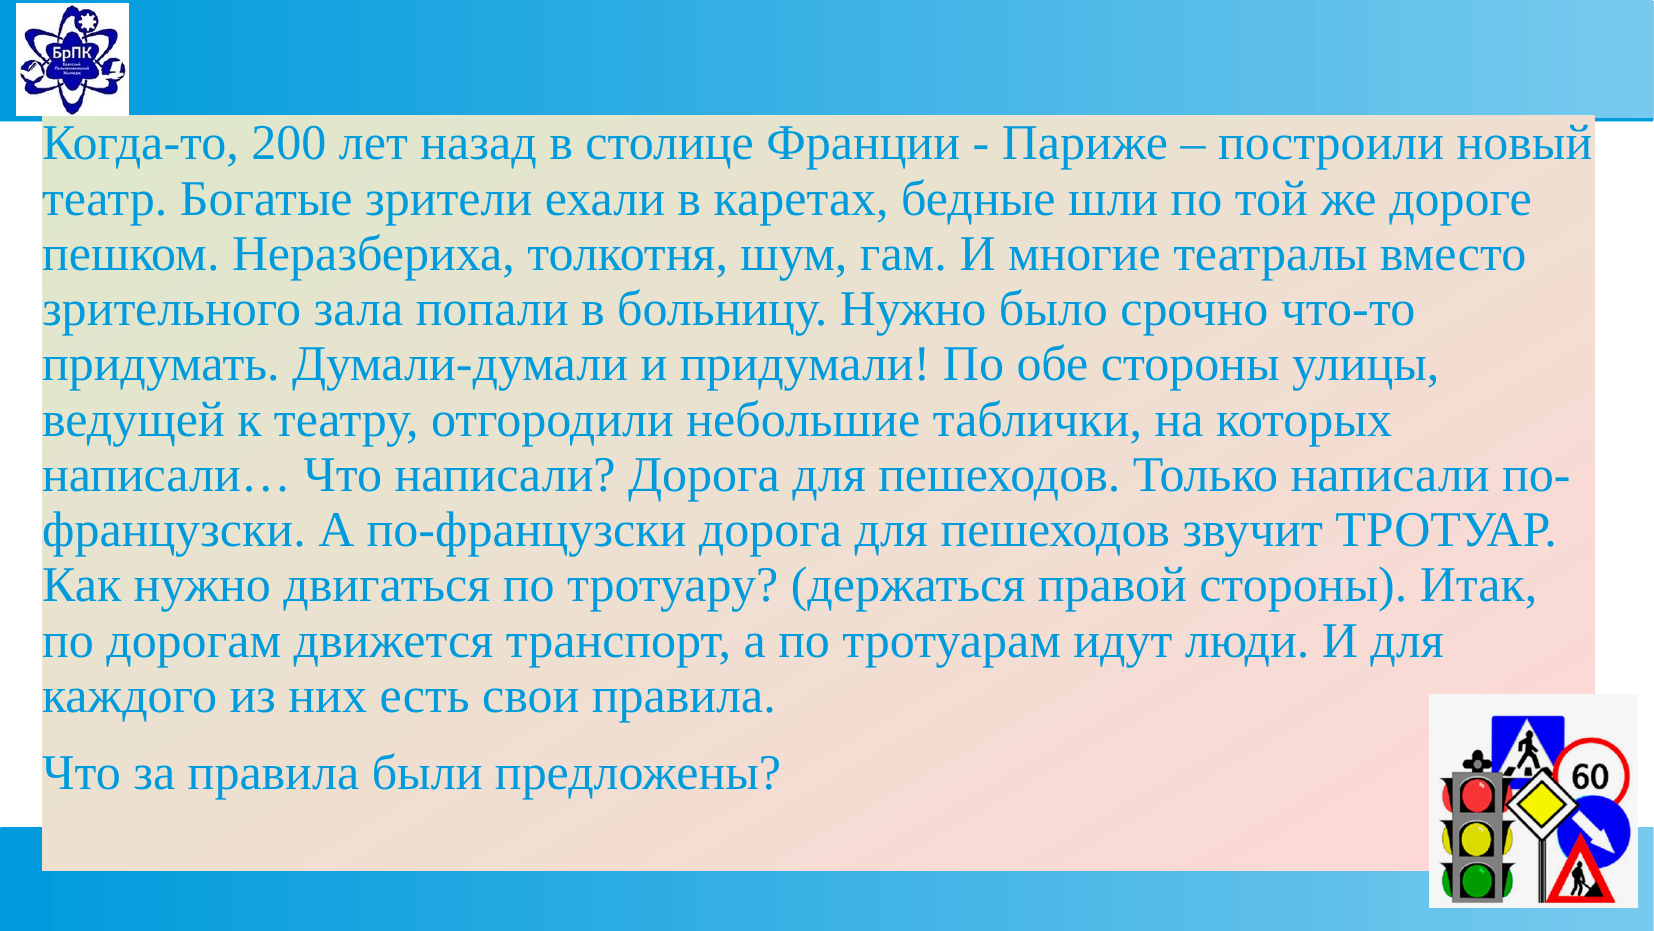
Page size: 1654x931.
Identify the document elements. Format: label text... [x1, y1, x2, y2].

picture [17, 4, 128, 116]
list Когда-то, 200 лет назад в столице Франции - Париже – построили новый театр. Богатые зрители ехали в каретах, бедные шли по той же дороге пешком. Неразбериха, толкотня, шум, гам. И многие театралы вместо зрительного зала попали в больницу. Нужно было срочно что-то придумать. Думали-думали и придумали! По обе стороны улицы, ведущей к театру, отгородили небольшие таблички, на которых написали… Что написали? Дорога для пешеходов. Только написали по-французски. А по-французски дорога для пешеходов звучит ТРОТУАР. Как нужно двигаться по тротуару? (держаться правой стороны). Итак, по дорогам движется транспорт, а по тротуарам идут люди. И для каждого из них есть свои правила. Что за правила были предложены? [42, 115, 1595, 871]
picture [1429, 694, 1638, 908]
